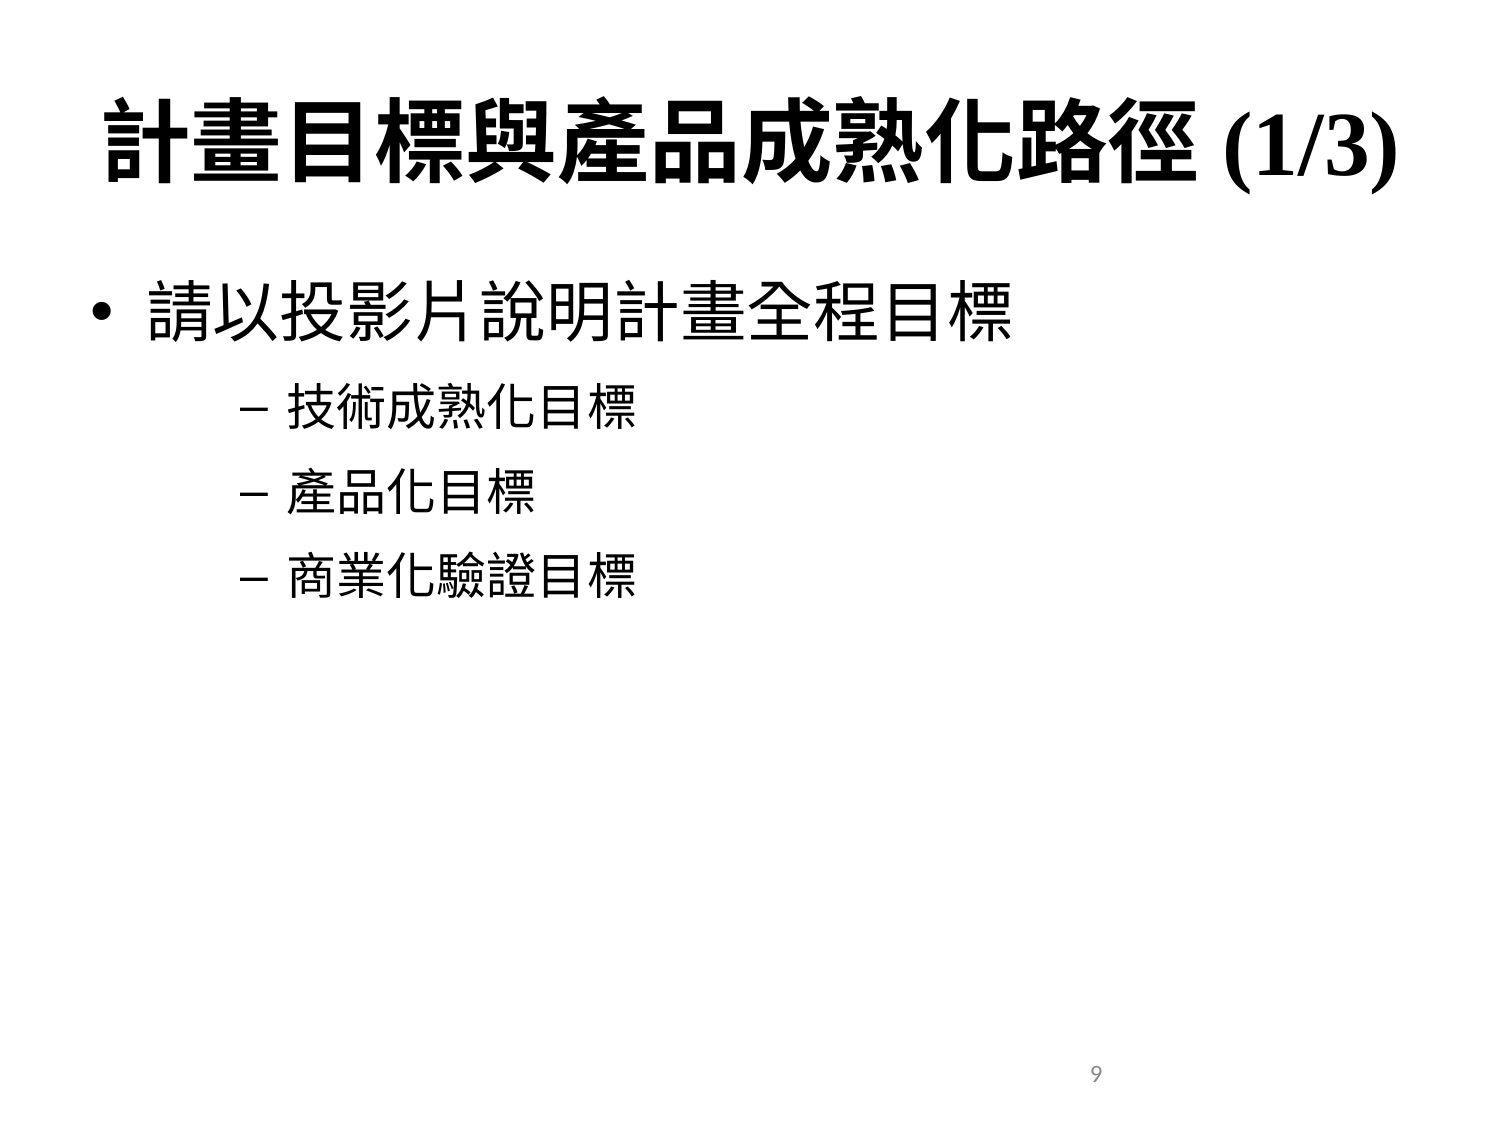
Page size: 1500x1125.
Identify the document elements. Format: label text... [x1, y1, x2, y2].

text_box 9 [1074, 1042, 1426, 1103]
title 計畫目標與產品成熟化路徑(1/3) [71, 21, 1422, 209]
list 請以投影片說明計畫全程目標 技術成熟化目標 產品化目標 商業化驗證目標 [75, 211, 1426, 1050]
